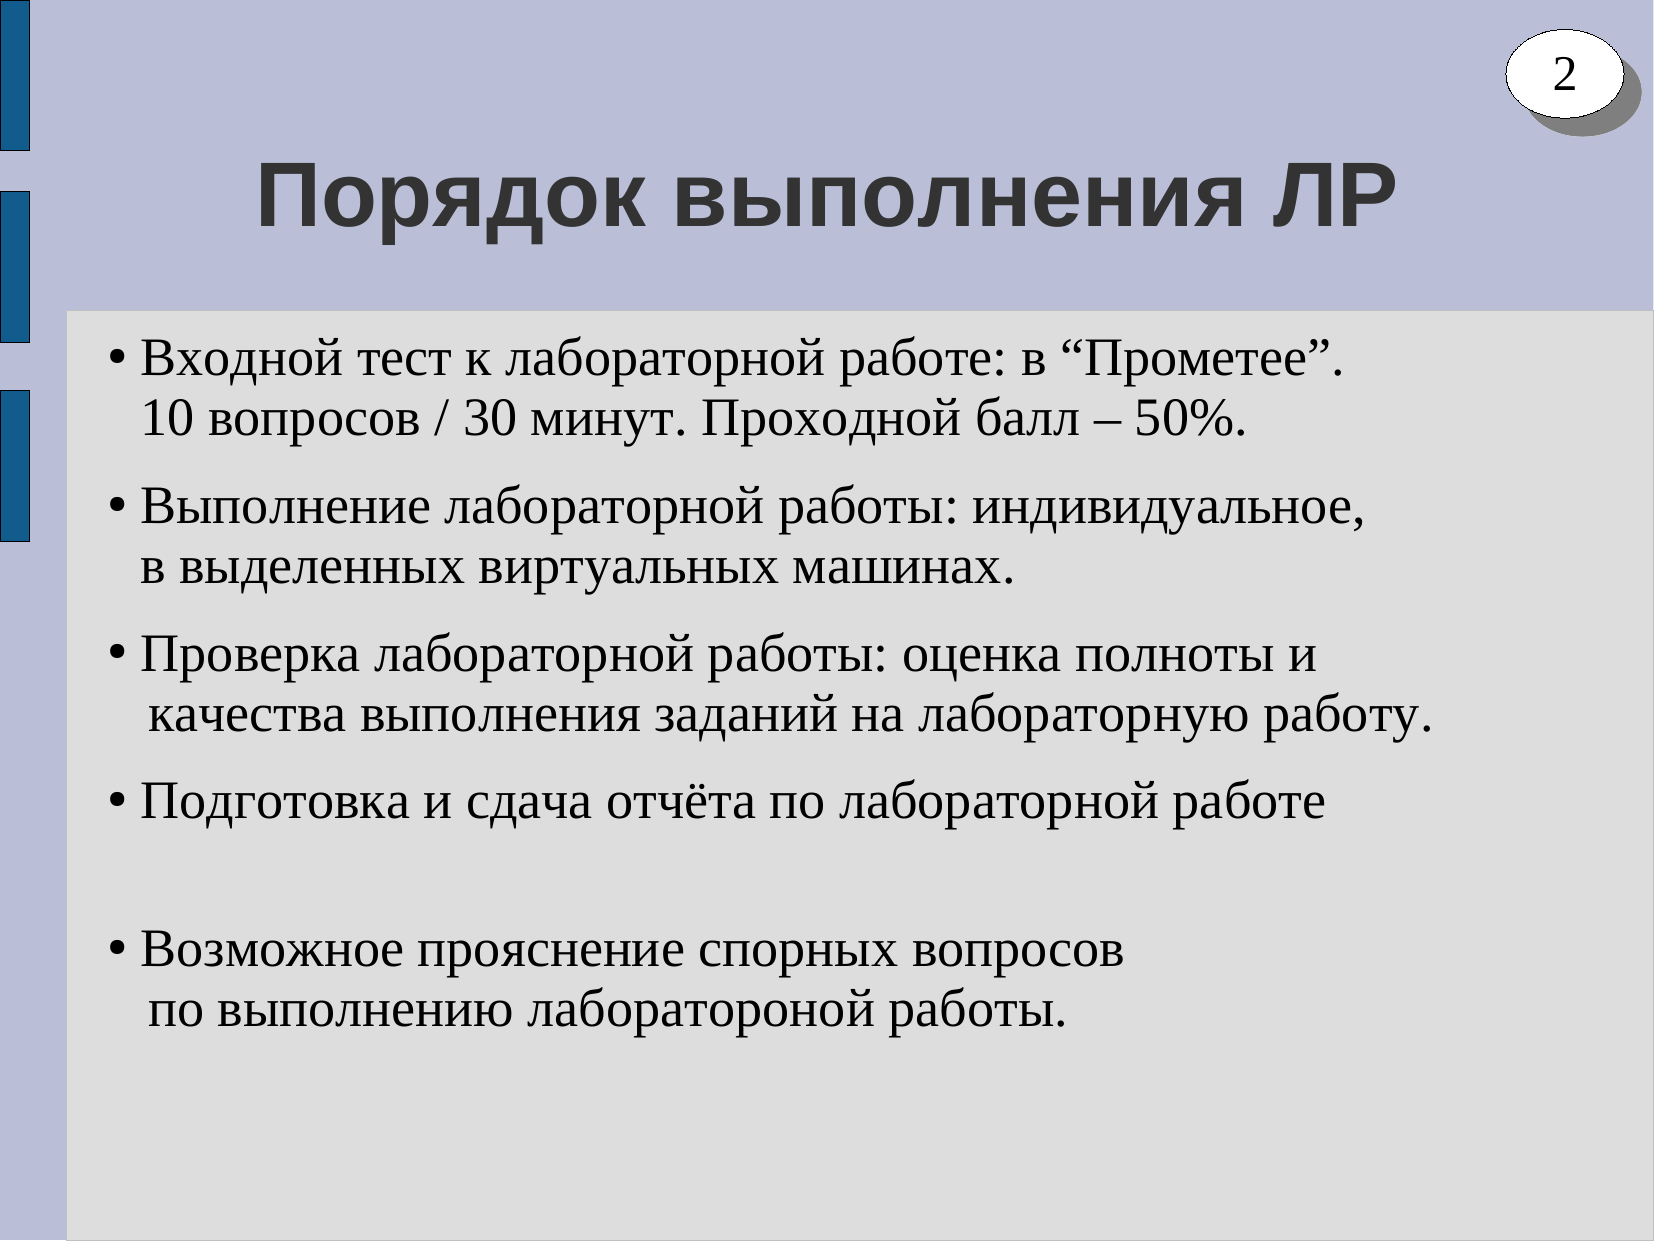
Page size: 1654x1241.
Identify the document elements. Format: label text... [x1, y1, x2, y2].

text_box 2 [1505, 29, 1625, 119]
title Порядок выполнения ЛР [121, 91, 1534, 299]
text_box Входной тест к лабораторной работе: в “Прометее”. 10 вопросов / 30 минут. Проходной балл – 50%. Выполнение лабораторной работы: индивидуальное, в выделенных виртуальных машинах. Проверка лабораторной работы: оценка полноты и качества выполнения заданий на лабораторную работу. Подготовка и сдача отчёта по лабораторной работе Возможное прояснение спорных вопросов по выполнению лаборатороной работы. [107, 327, 1654, 1216]
